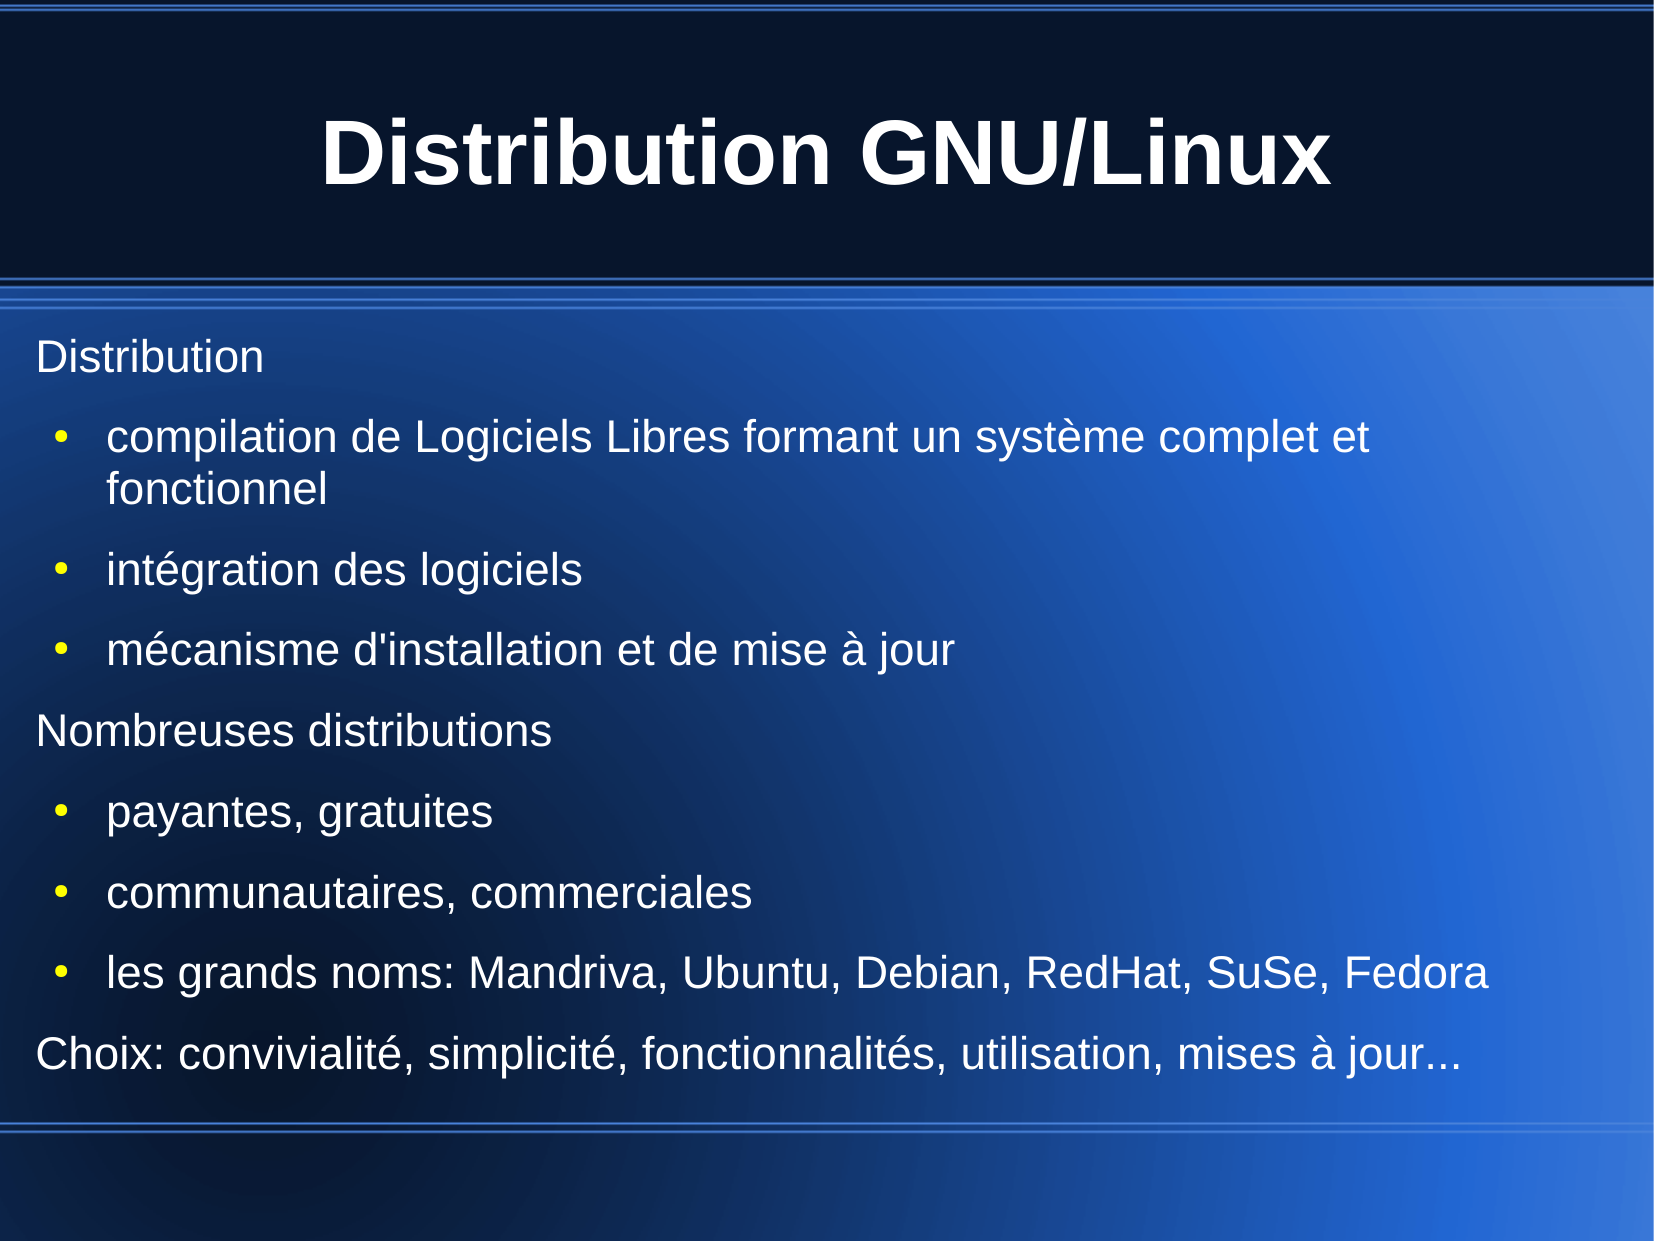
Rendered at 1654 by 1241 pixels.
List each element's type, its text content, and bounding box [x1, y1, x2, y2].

list Distribution compilation de Logiciels Libres formant un système complet et fonctionnel intégration des logiciels mécanisme d'installation et de mise à jour Nombreuses distributions payantes, gratuites communautaires, commerciales les grands noms: Mandriva, Ubuntu, Debian, RedHat, SuSe, Fedora Choix: convivialité, simplicité, fonctionnalités, utilisation, mises à jour... [35, 330, 1571, 1241]
title Distribution GNU/Linux [82, 49, 1571, 257]
picture [0, 0, 1654, 1241]
